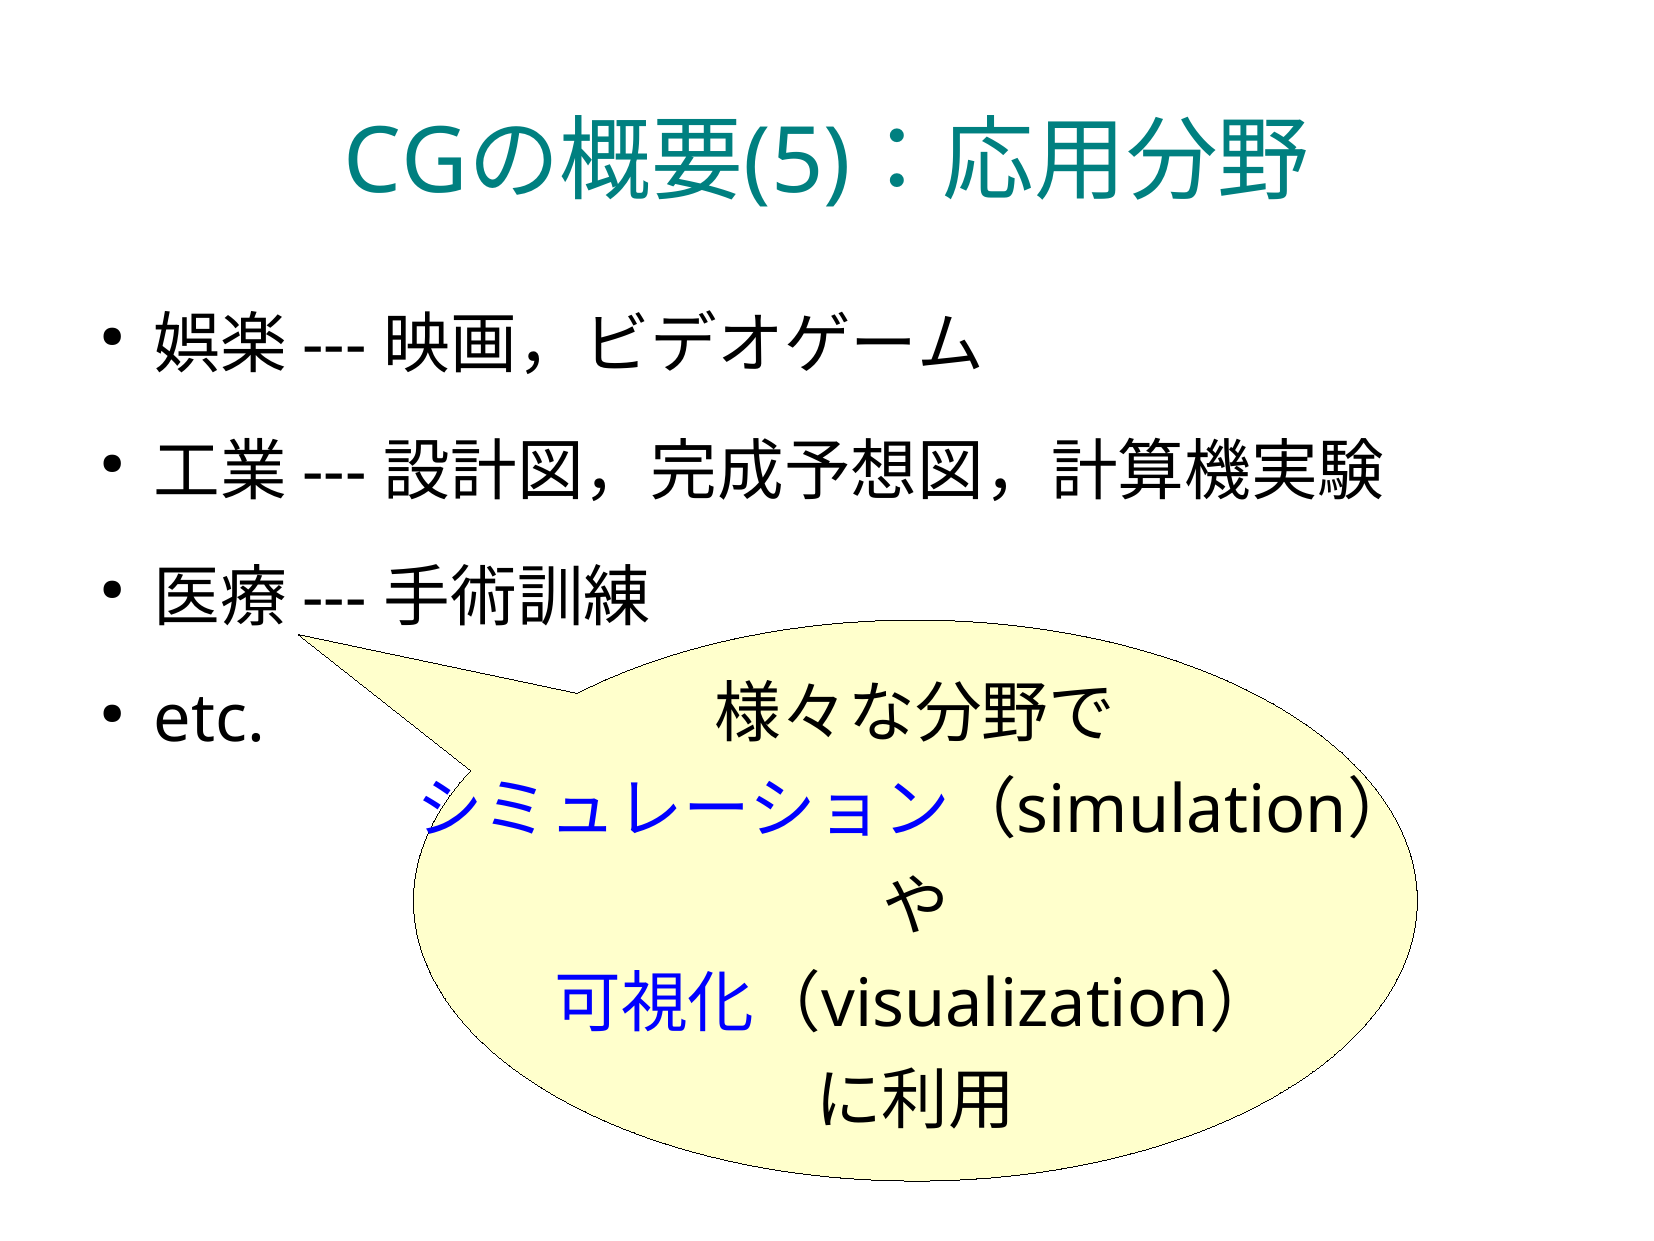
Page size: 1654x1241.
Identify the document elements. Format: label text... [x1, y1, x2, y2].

title CGの概要(5)：応用分野 [82, 49, 1571, 257]
text_box 様々な分野で シミュレーション（simulation） や 可視化（visualization） に利用 [298, 620, 1418, 1182]
list 娯楽 --- 映画，ビデオゲーム 工業 --- 設計図，完成予想図，計算機実験 医療 --- 手術訓練 etc. [82, 290, 1571, 1109]
